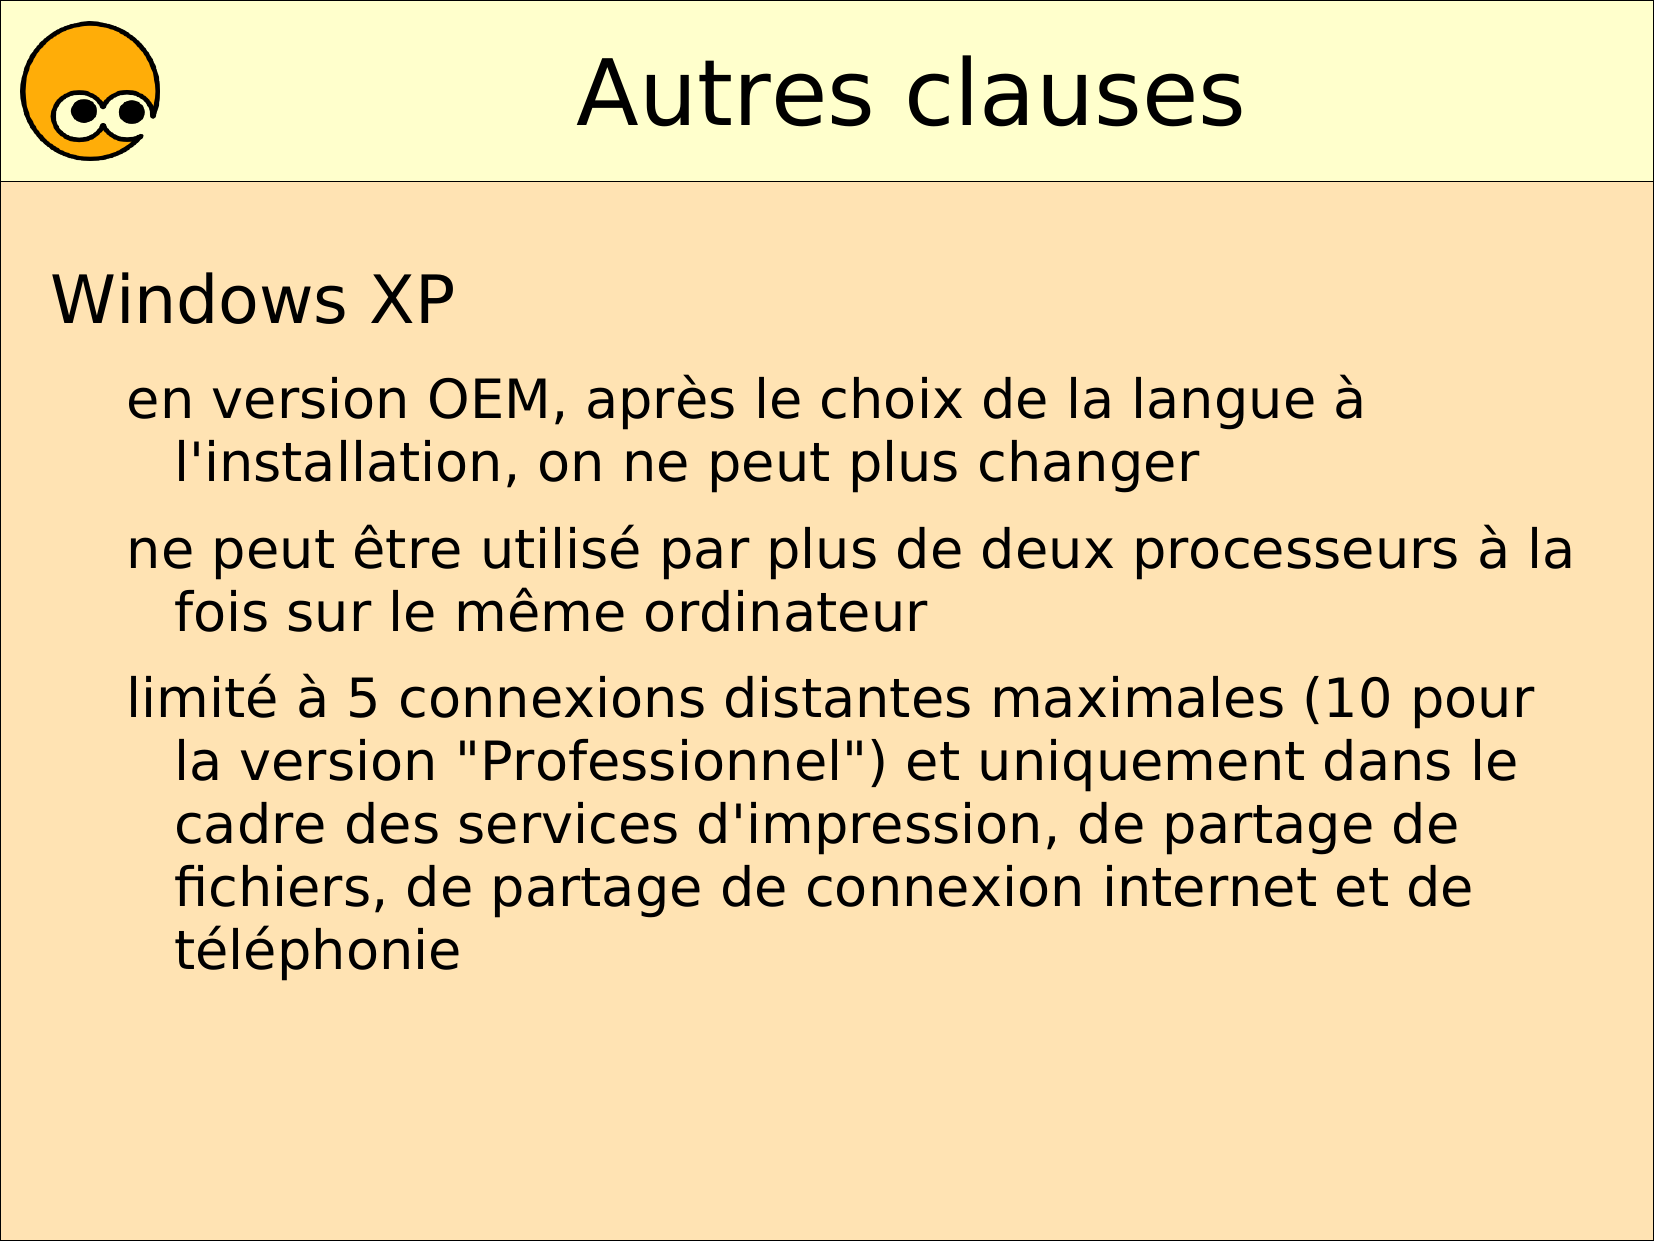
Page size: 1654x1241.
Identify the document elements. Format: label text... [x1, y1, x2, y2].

list Windows XP en version OEM, après le choix de la langue à l'installation, on ne peut plus changer ne peut être utilisé par plus de deux processeurs à la fois sur le même ordinateur limité à 5 connexions distantes maximales (10 pour la version "Professionnel") et uniquement dans le cadre des services d'impression, de partage de fichiers, de partage de connexion internet et de téléphonie [32, 261, 1595, 1039]
picture [20, 21, 160, 161]
title Autres clauses [203, 33, 1620, 154]
